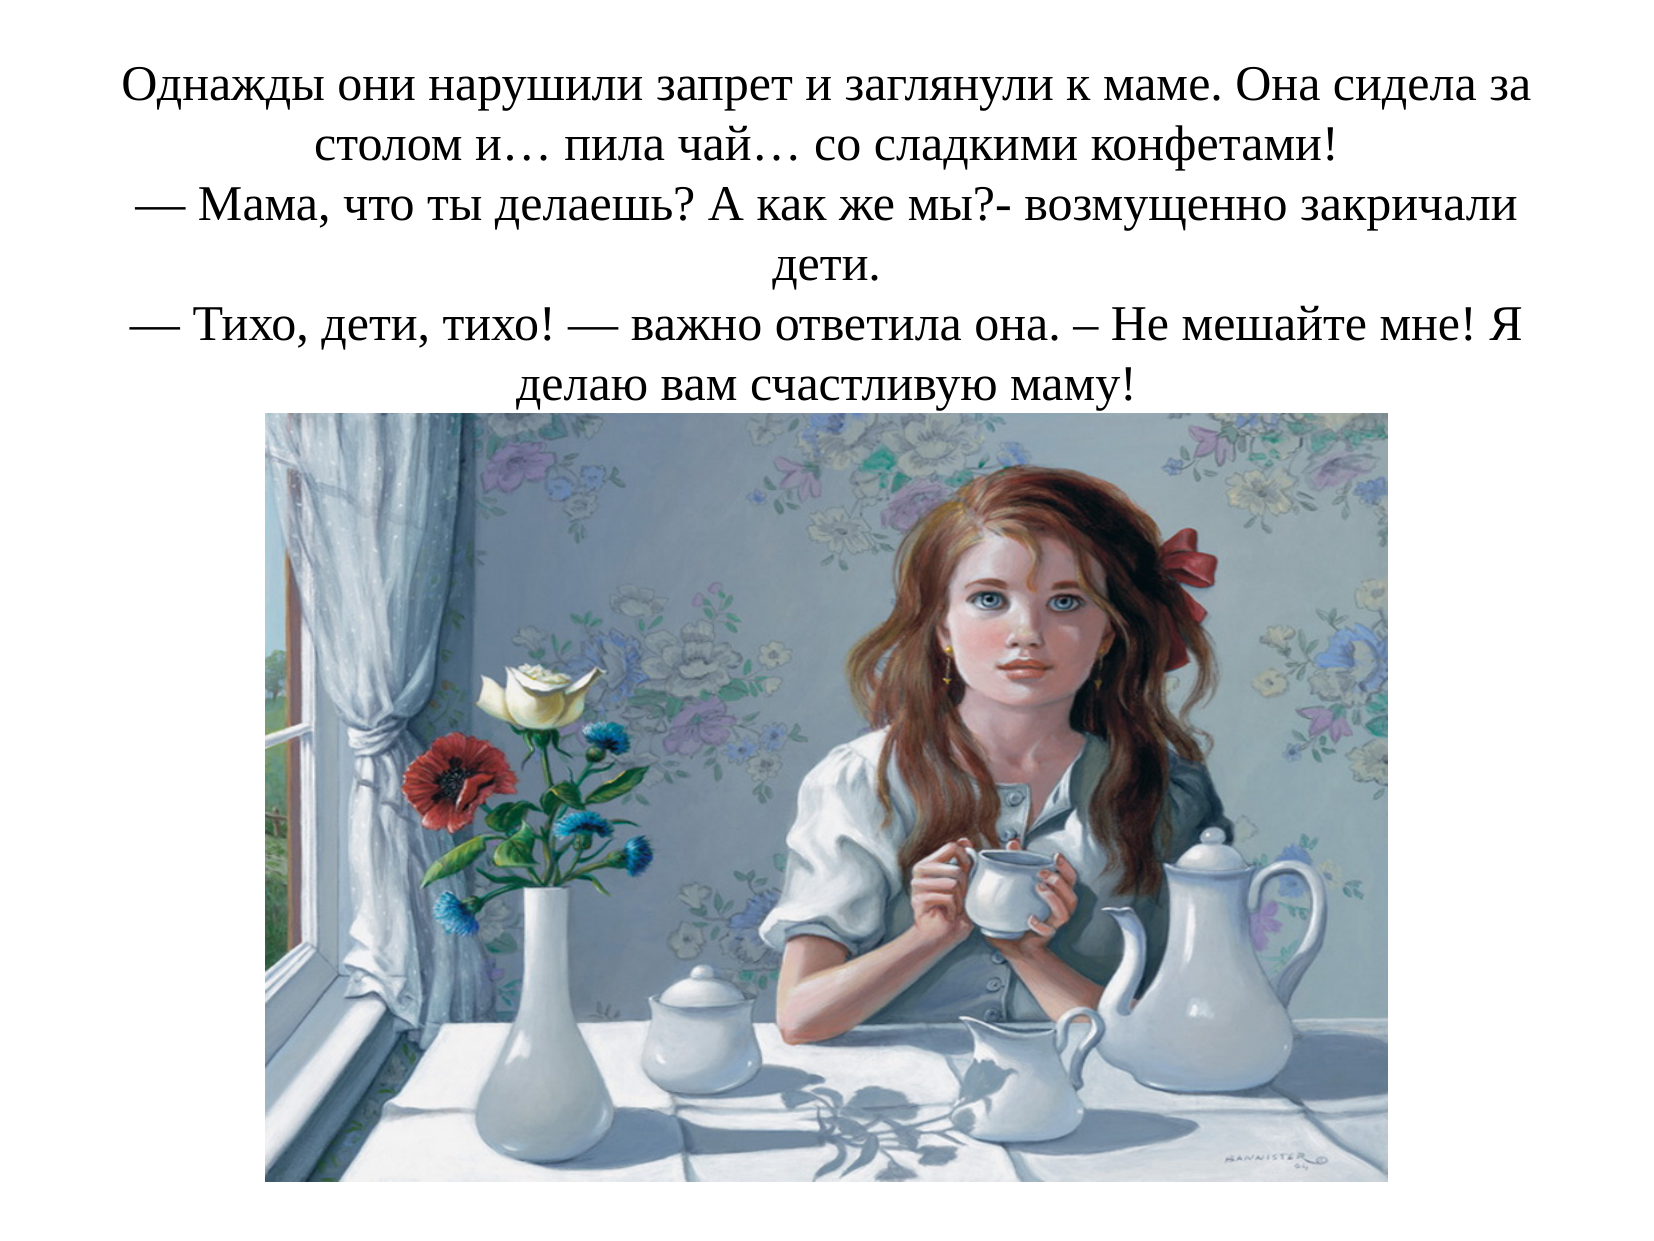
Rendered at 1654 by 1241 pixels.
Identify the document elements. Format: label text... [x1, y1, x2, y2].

picture [265, 413, 1388, 1182]
title Однажды они нарушили запрет и заглянули к маме. Она сидела за столом и… пила чай… со сладкими конфетами! — Мама, что ты делаешь? А как же мы?- возмущенно закричали дети. — Тихо, дети, тихо! — важно ответила она. – Не мешайте мне! Я делаю вам счастливую маму! [82, 50, 1571, 389]
